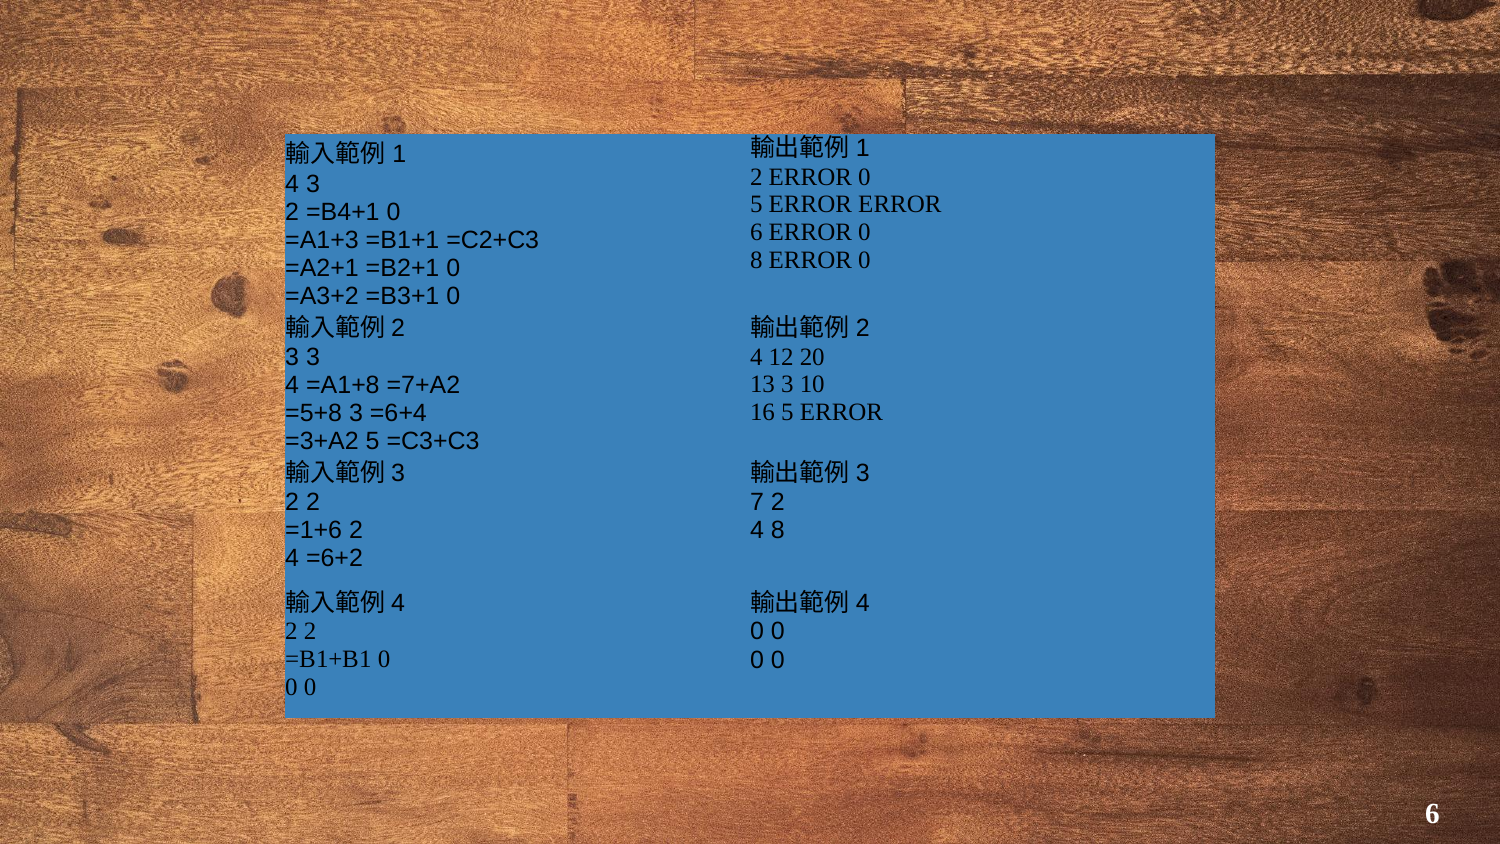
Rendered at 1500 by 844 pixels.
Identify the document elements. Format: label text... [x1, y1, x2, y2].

slide_number 6 [1410, 779, 1500, 844]
table_cell 輸出範例4 0 0 0 0 [750, 588, 1215, 718]
table_cell 輸入範例3 2 2 =1+6 2 4 =6+2 [285, 458, 750, 588]
table_header 輸出範例1 2 ERROR 0 5 ERROR ERROR 6 ERROR 0 8 ERROR 0 [750, 134, 1215, 314]
table_header 輸入範例1 4 3 2 =B4+1 0 =A1+3 =B1+1 =C2+C3 =A2+1 =B2+1 0 =A3+2 =B3+1 0 [285, 134, 750, 314]
table_cell 輸入範例4 2 2 =B1+B1 0 0 0 [285, 588, 750, 718]
table_cell 輸出範例3 7 2 4 8 [750, 458, 1215, 588]
table_cell 輸出範例2 4 12 20 13 3 10 16 5 ERROR [750, 314, 1215, 458]
table_cell 輸入範例2 3 3 4 =A1+8 =7+A2 =5+8 3 =6+4 =3+A2 5 =C3+C3 [285, 314, 750, 458]
